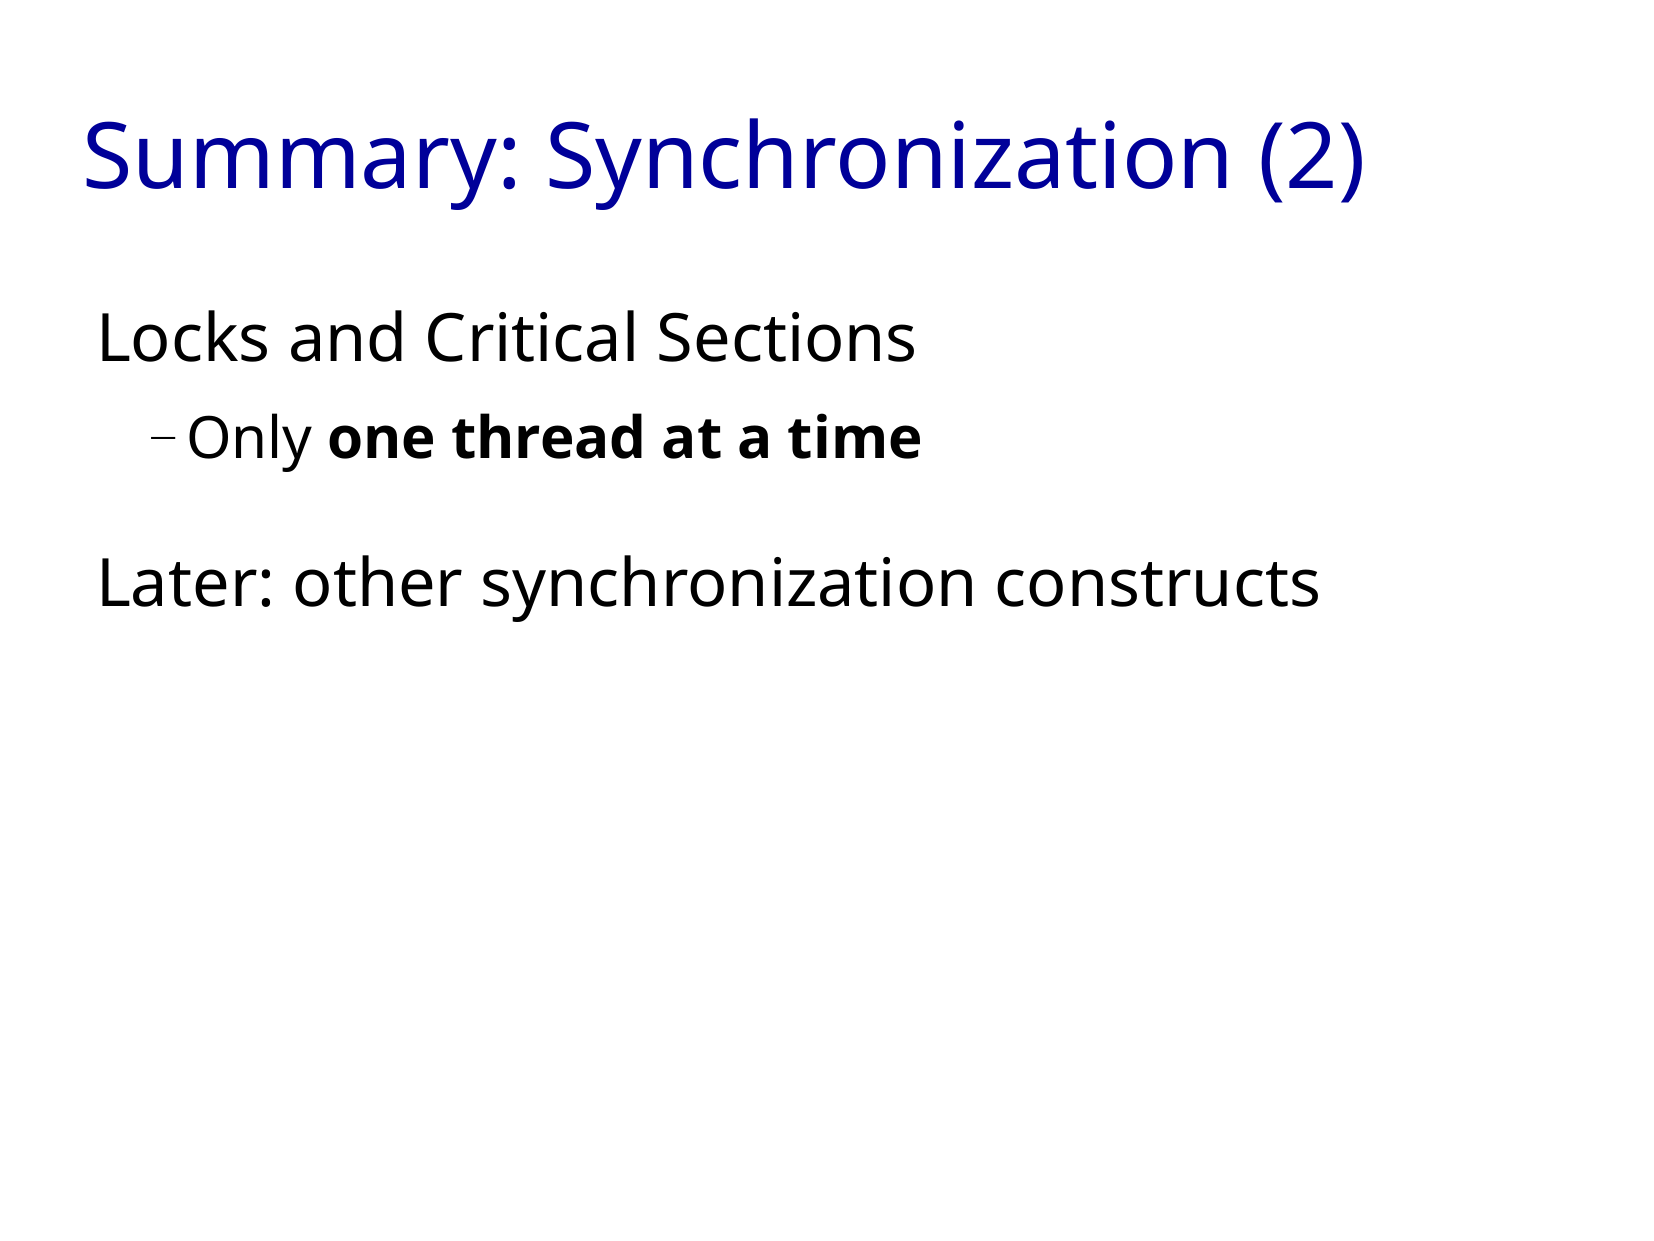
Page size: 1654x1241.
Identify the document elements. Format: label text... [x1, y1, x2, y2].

title Summary: Synchronization (2) [82, 49, 1571, 257]
list Locks and Critical Sections Only one thread at a time Later: other synchronization constructs [60, 290, 1571, 1096]
